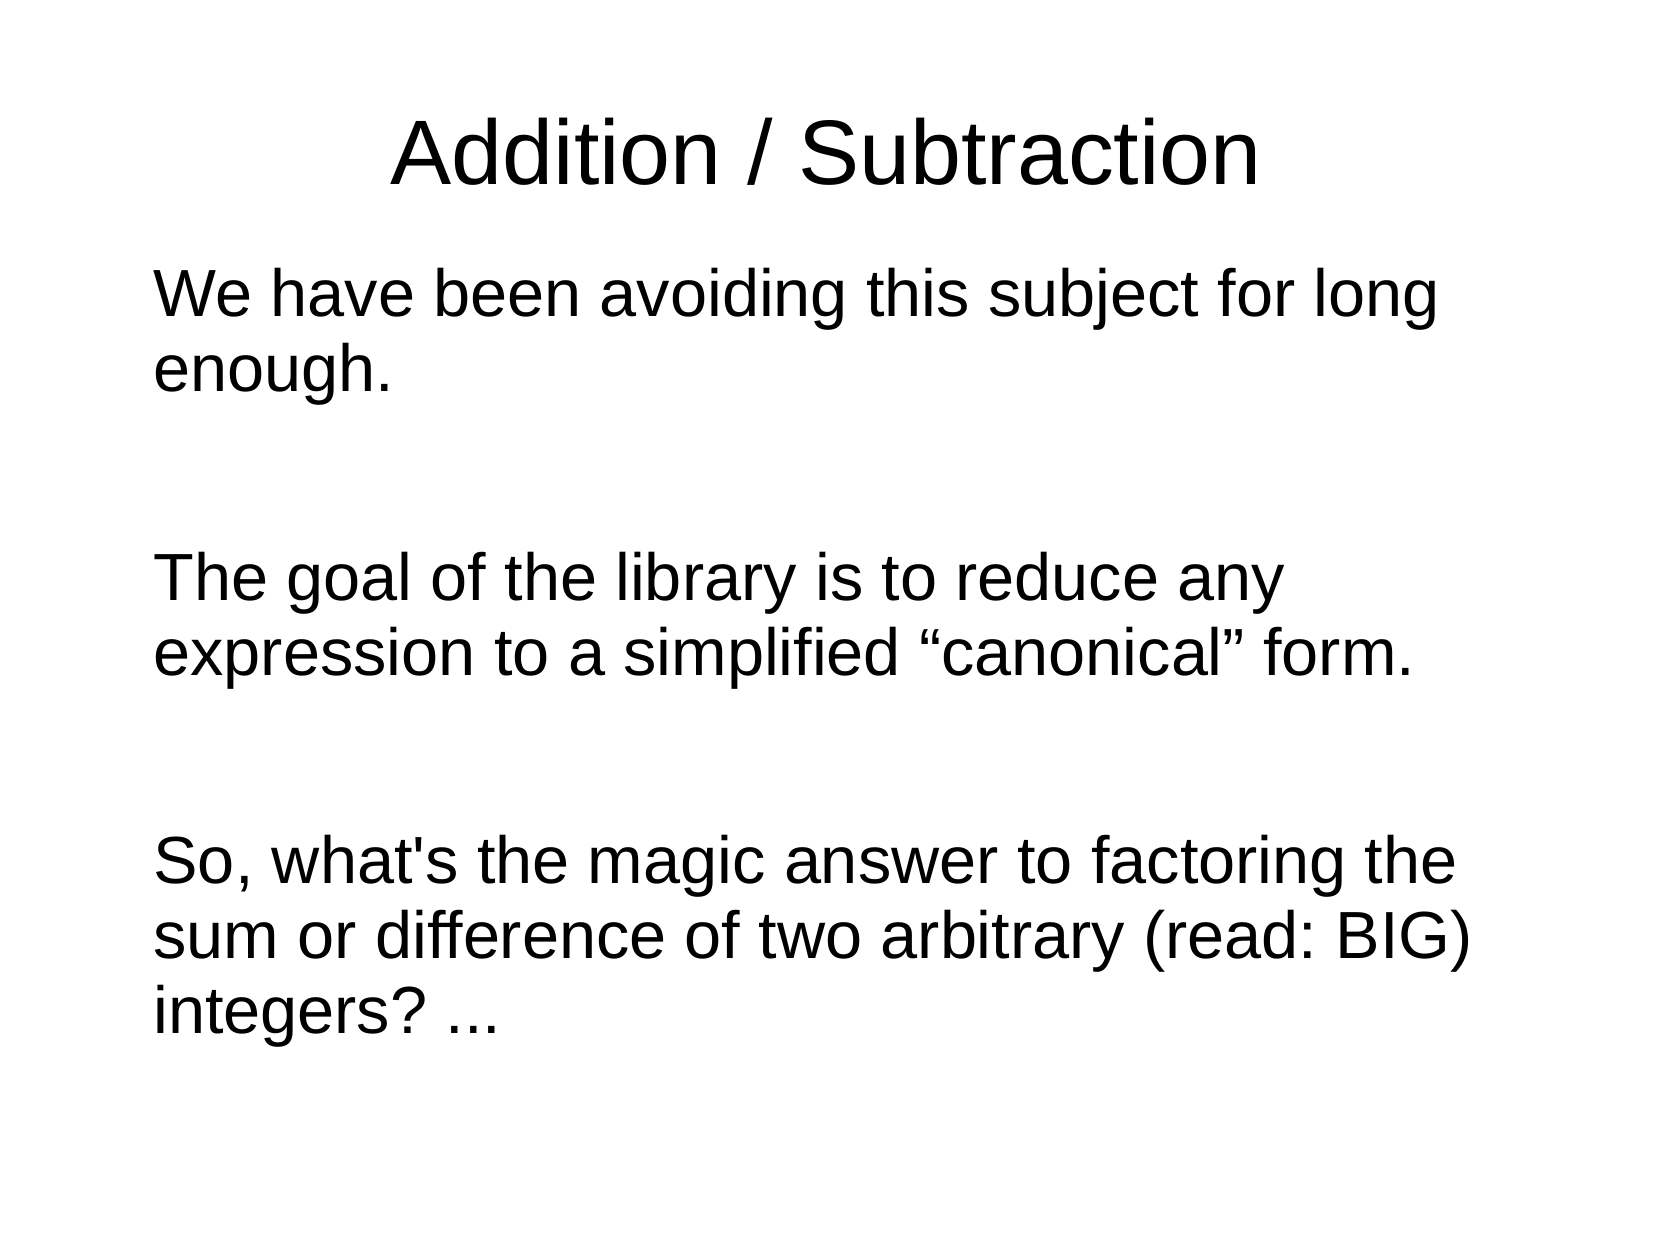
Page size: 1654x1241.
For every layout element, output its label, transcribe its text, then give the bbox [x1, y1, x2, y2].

list We have been avoiding this subject for long enough. The goal of the library is to reduce any expression to a simplified “canonical” form. So, what's the magic answer to factoring the sum or difference of two arbitrary (read: BIG) integers? ... [82, 256, 1576, 1141]
title Addition / Subtraction [82, 49, 1571, 256]
